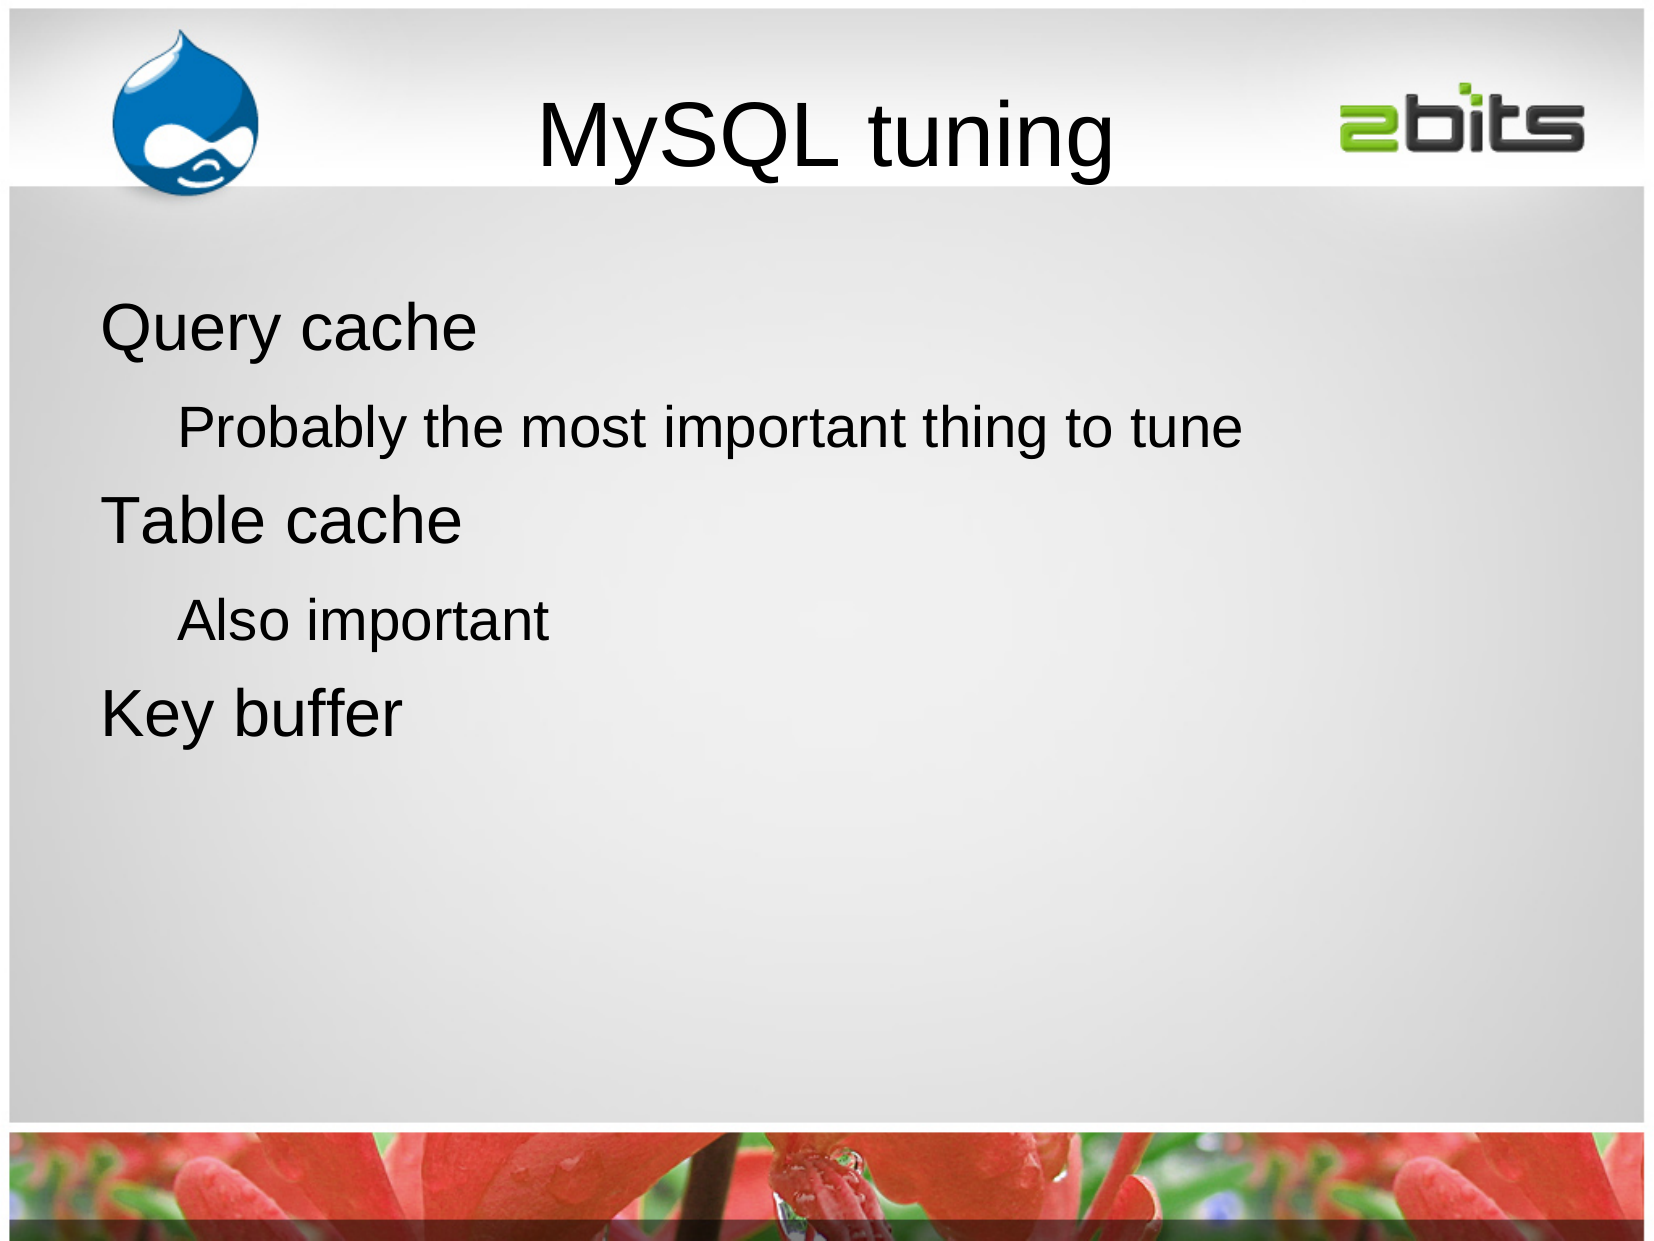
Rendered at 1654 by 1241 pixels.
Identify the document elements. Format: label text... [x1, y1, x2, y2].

picture [0, 0, 1654, 1241]
title MySQL tuning [82, 39, 1571, 232]
list Query cache Probably the most important thing to tune Table cache Also important Key buffer [82, 290, 1571, 1094]
